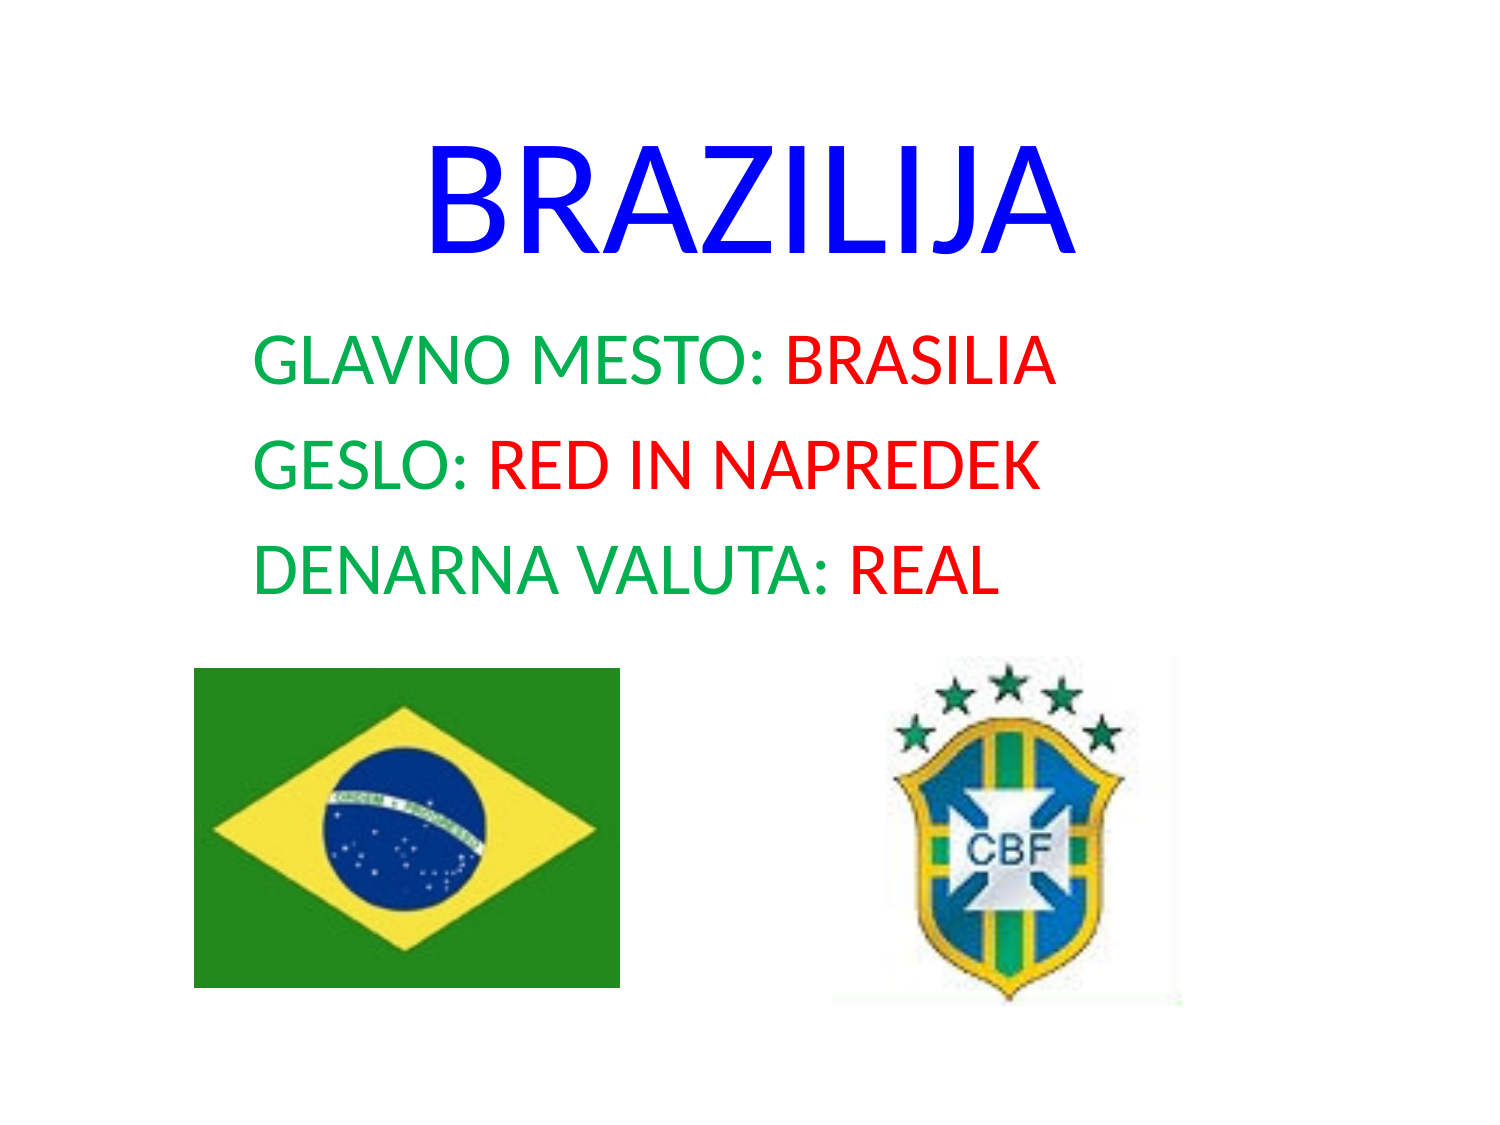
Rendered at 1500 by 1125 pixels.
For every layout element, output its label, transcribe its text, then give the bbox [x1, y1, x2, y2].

picture [194, 668, 620, 988]
picture [832, 656, 1182, 1006]
subtitle GLAVNO MESTO: BRASILIA GESLO: RED IN NAPREDEK DENARNA VALUTA: REAL [135, 302, 1341, 1059]
title BRAZILIJA [112, 66, 1388, 308]
